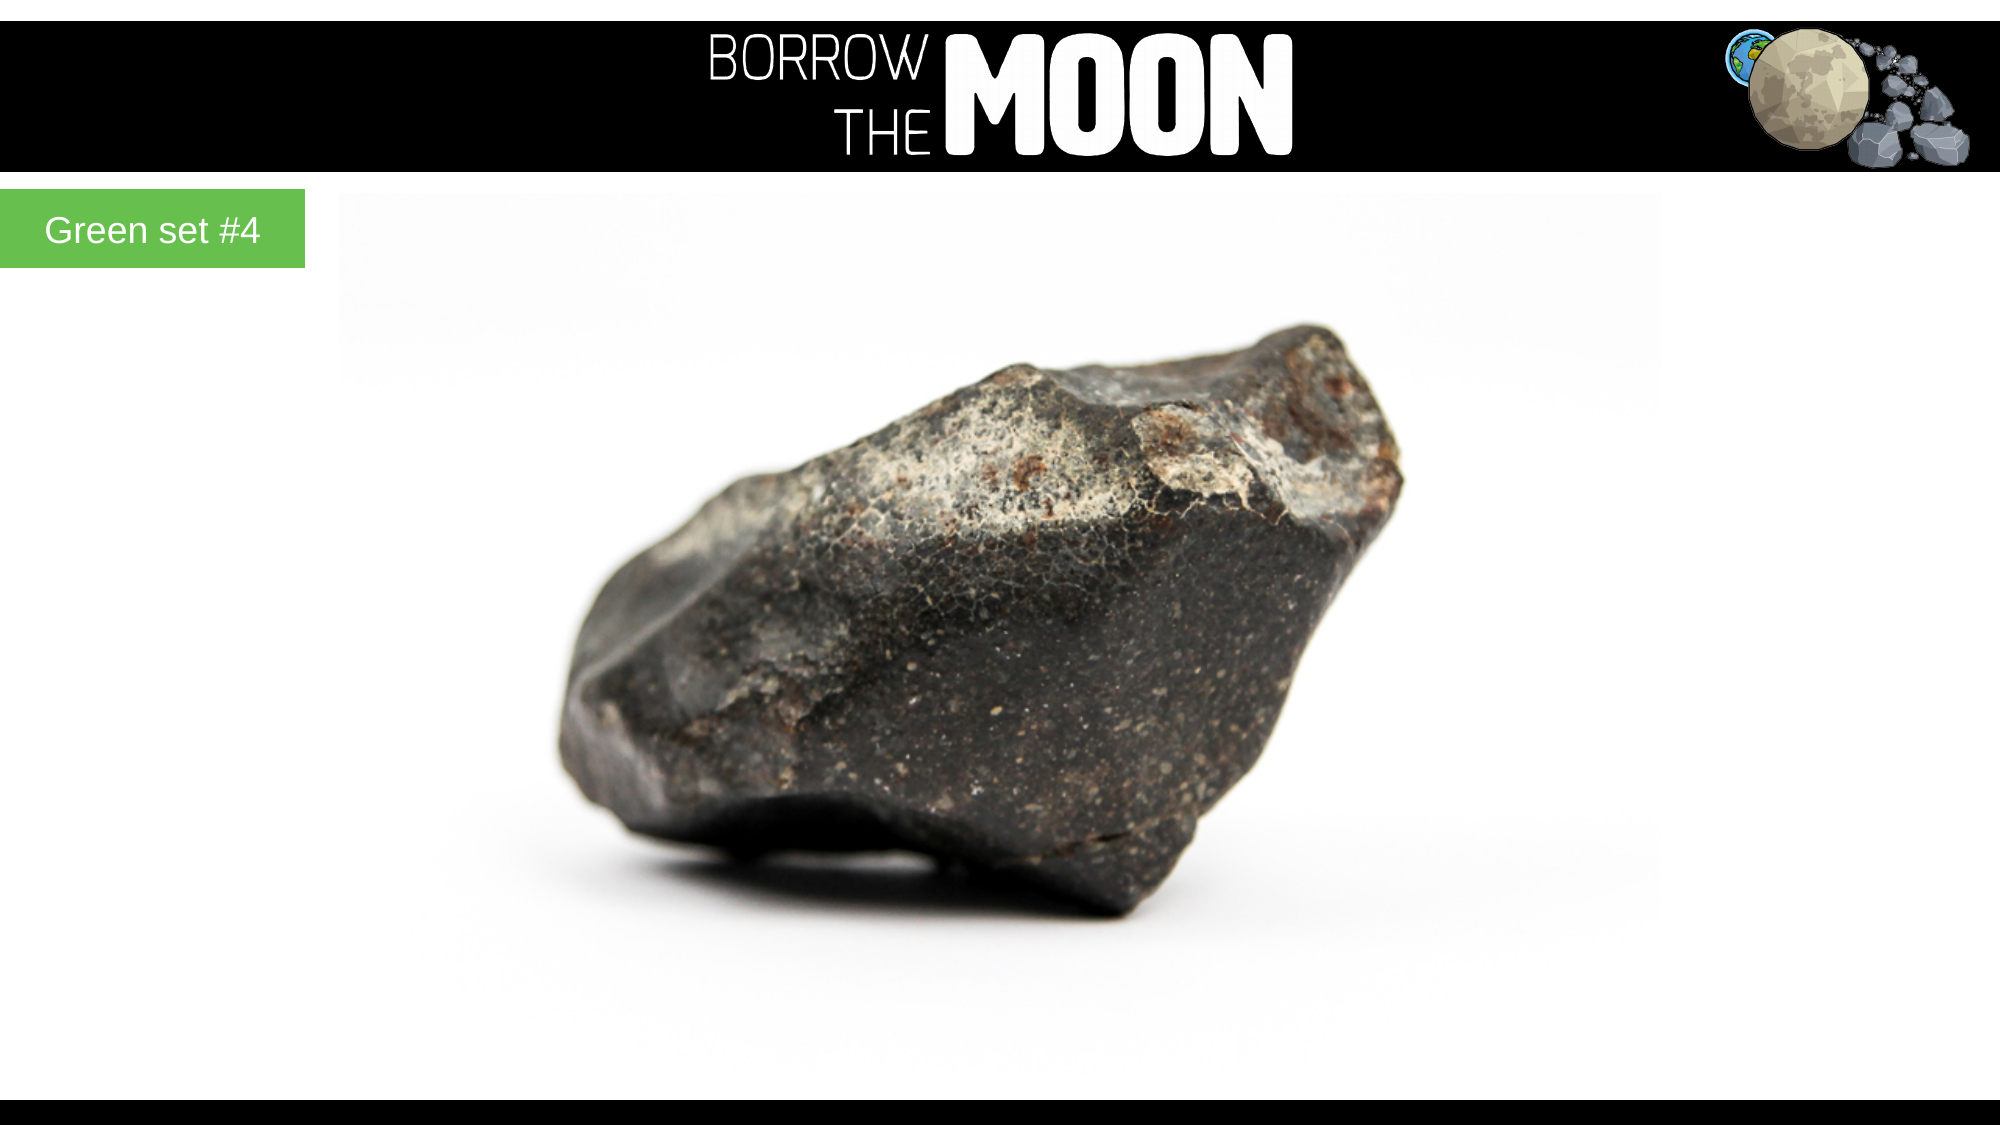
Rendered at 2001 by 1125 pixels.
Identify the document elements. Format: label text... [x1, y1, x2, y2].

text_box Green set #4 [0, 189, 305, 268]
picture [339, 193, 1661, 1074]
